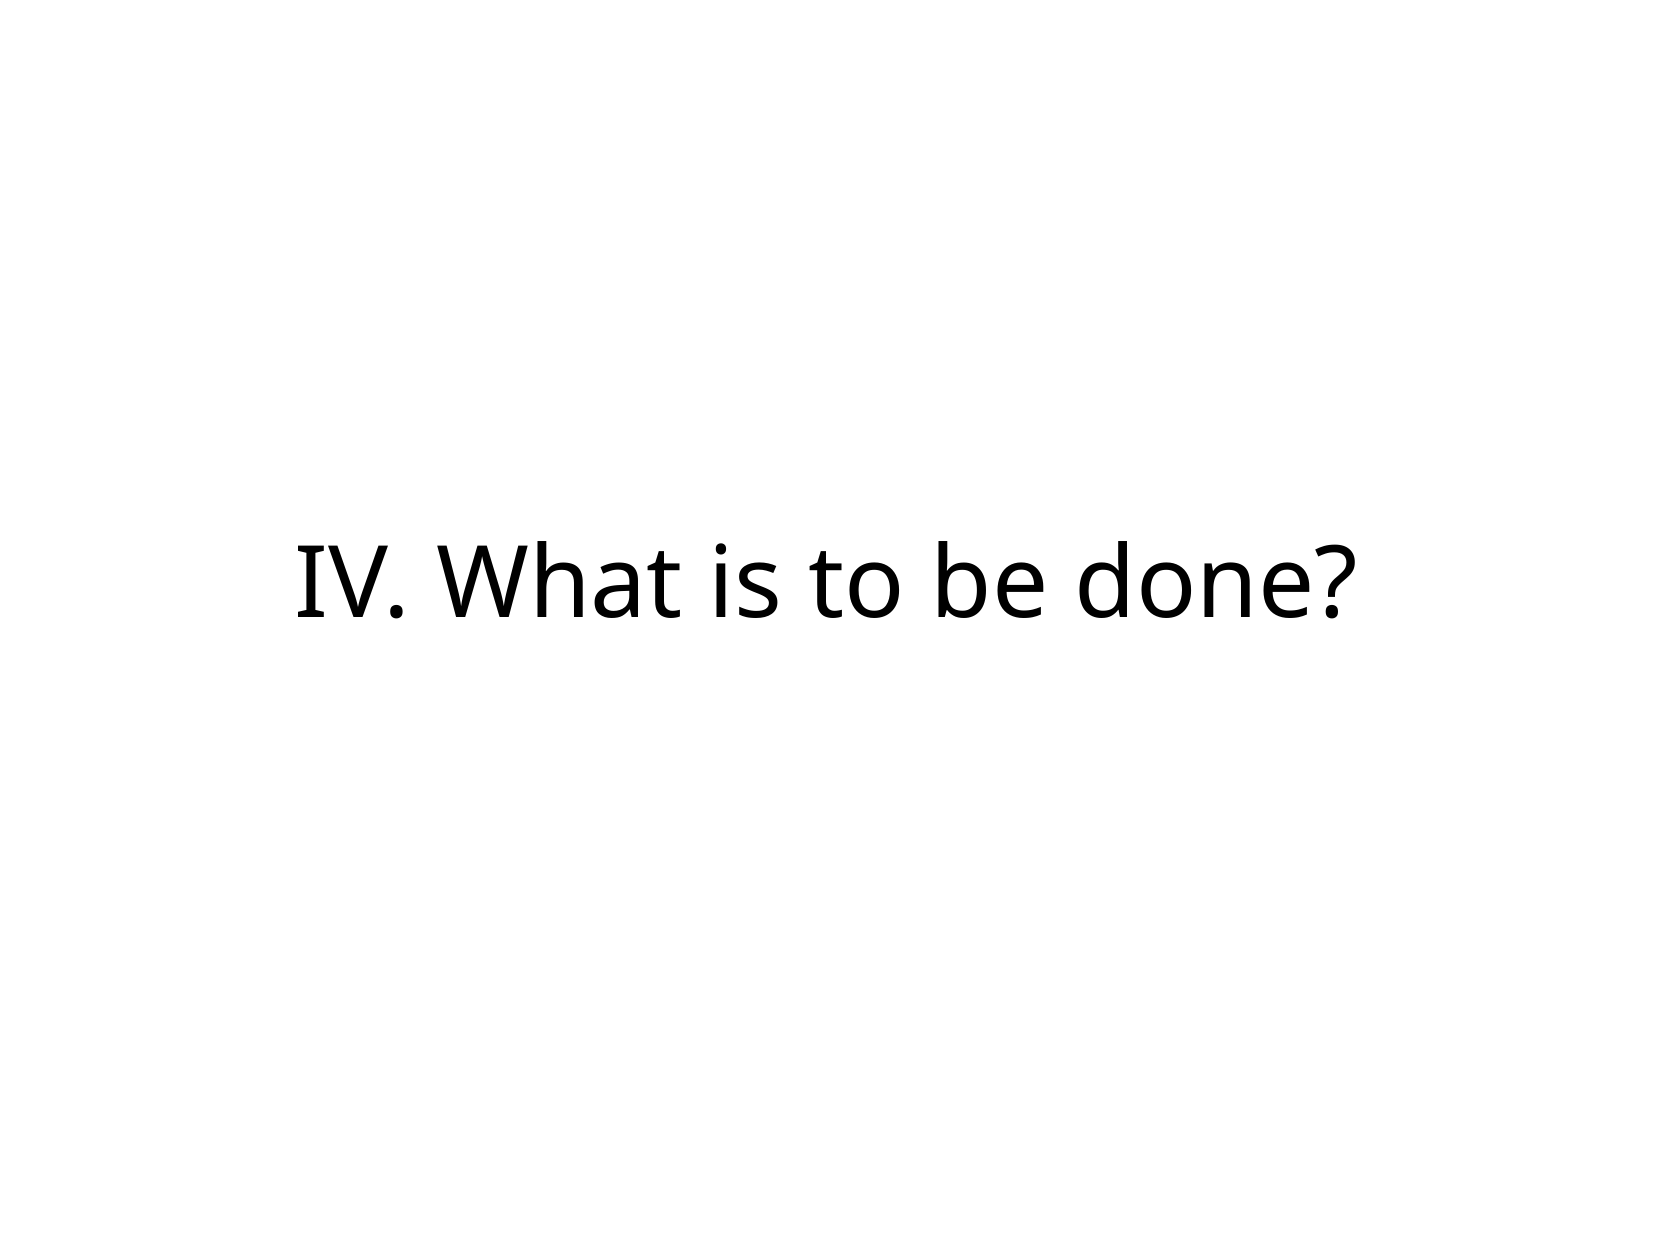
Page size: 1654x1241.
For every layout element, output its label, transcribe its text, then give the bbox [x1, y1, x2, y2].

subtitle IV. What is to be done? [82, 56, 1571, 1102]
